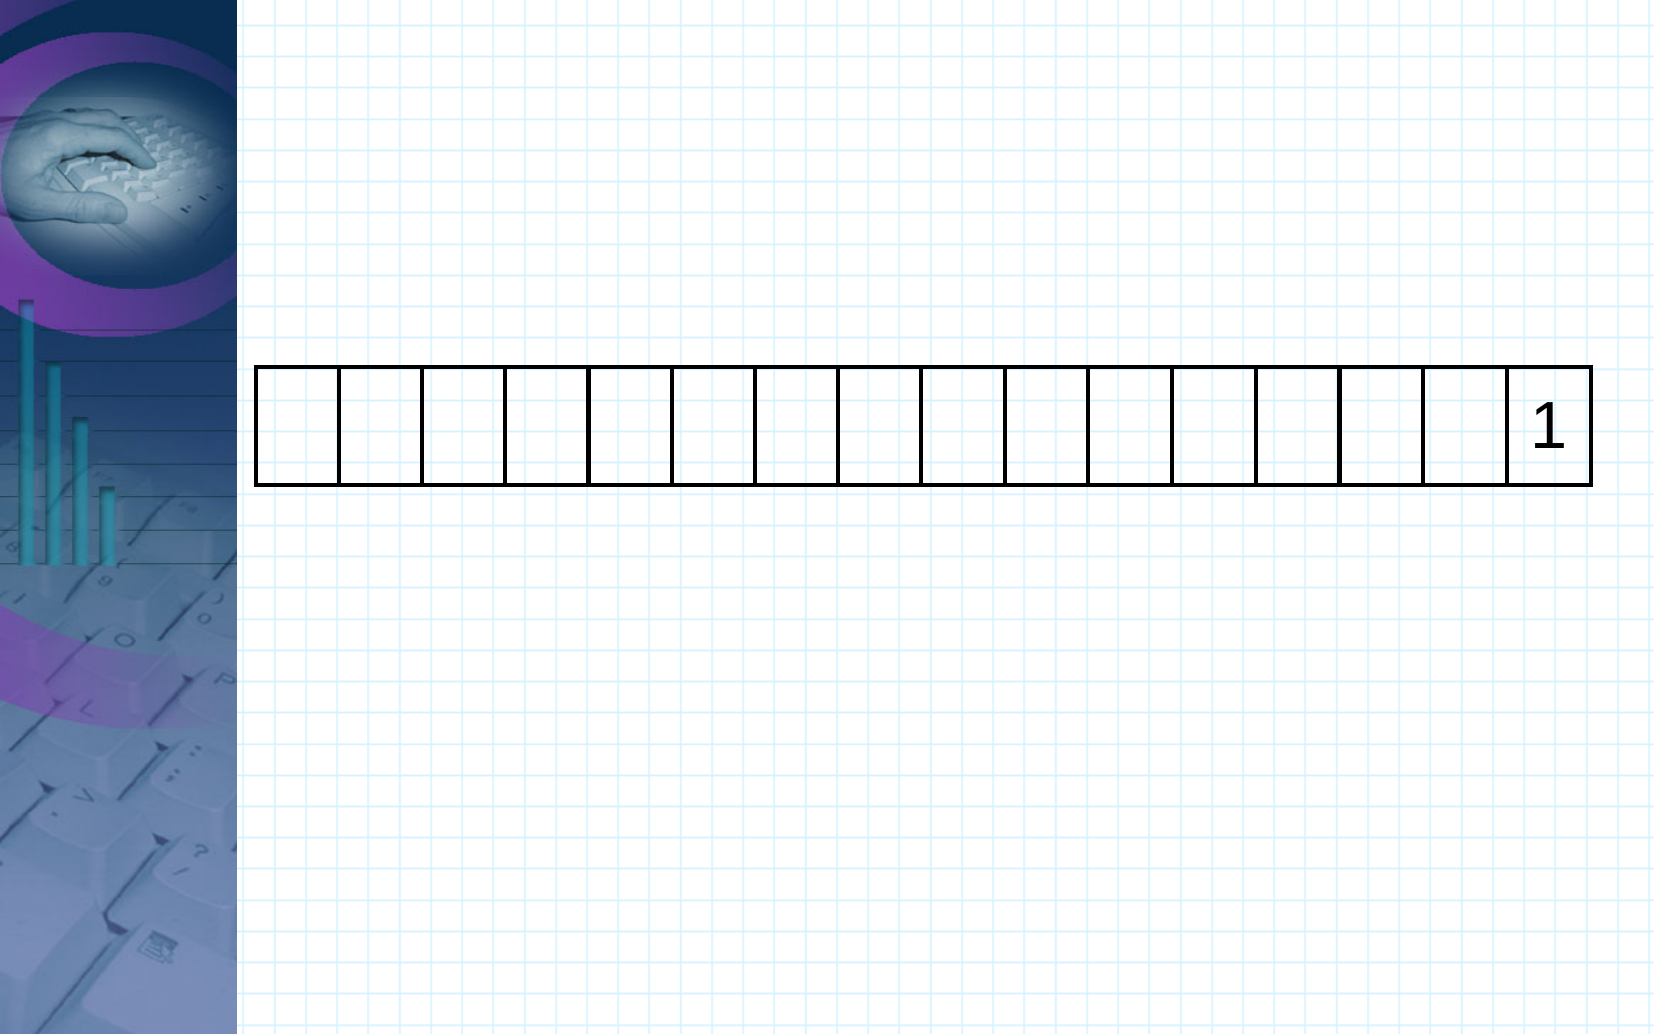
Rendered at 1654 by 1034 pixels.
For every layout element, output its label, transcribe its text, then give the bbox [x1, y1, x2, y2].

table_header [424, 369, 503, 483]
table_header [258, 369, 337, 483]
picture [0, 0, 1654, 1034]
table_header [1174, 369, 1254, 483]
table_header [840, 369, 919, 483]
table_header [757, 369, 836, 483]
table_header [341, 369, 420, 483]
table_header [674, 369, 753, 483]
table_header [1007, 369, 1086, 483]
table_header [923, 369, 1003, 483]
table_header [1425, 369, 1505, 483]
table_header [507, 369, 586, 483]
table_header [591, 369, 670, 483]
table_header 1 [1509, 369, 1589, 483]
table_header [1090, 369, 1170, 483]
table_header [1342, 369, 1421, 483]
table_header [1258, 369, 1337, 483]
